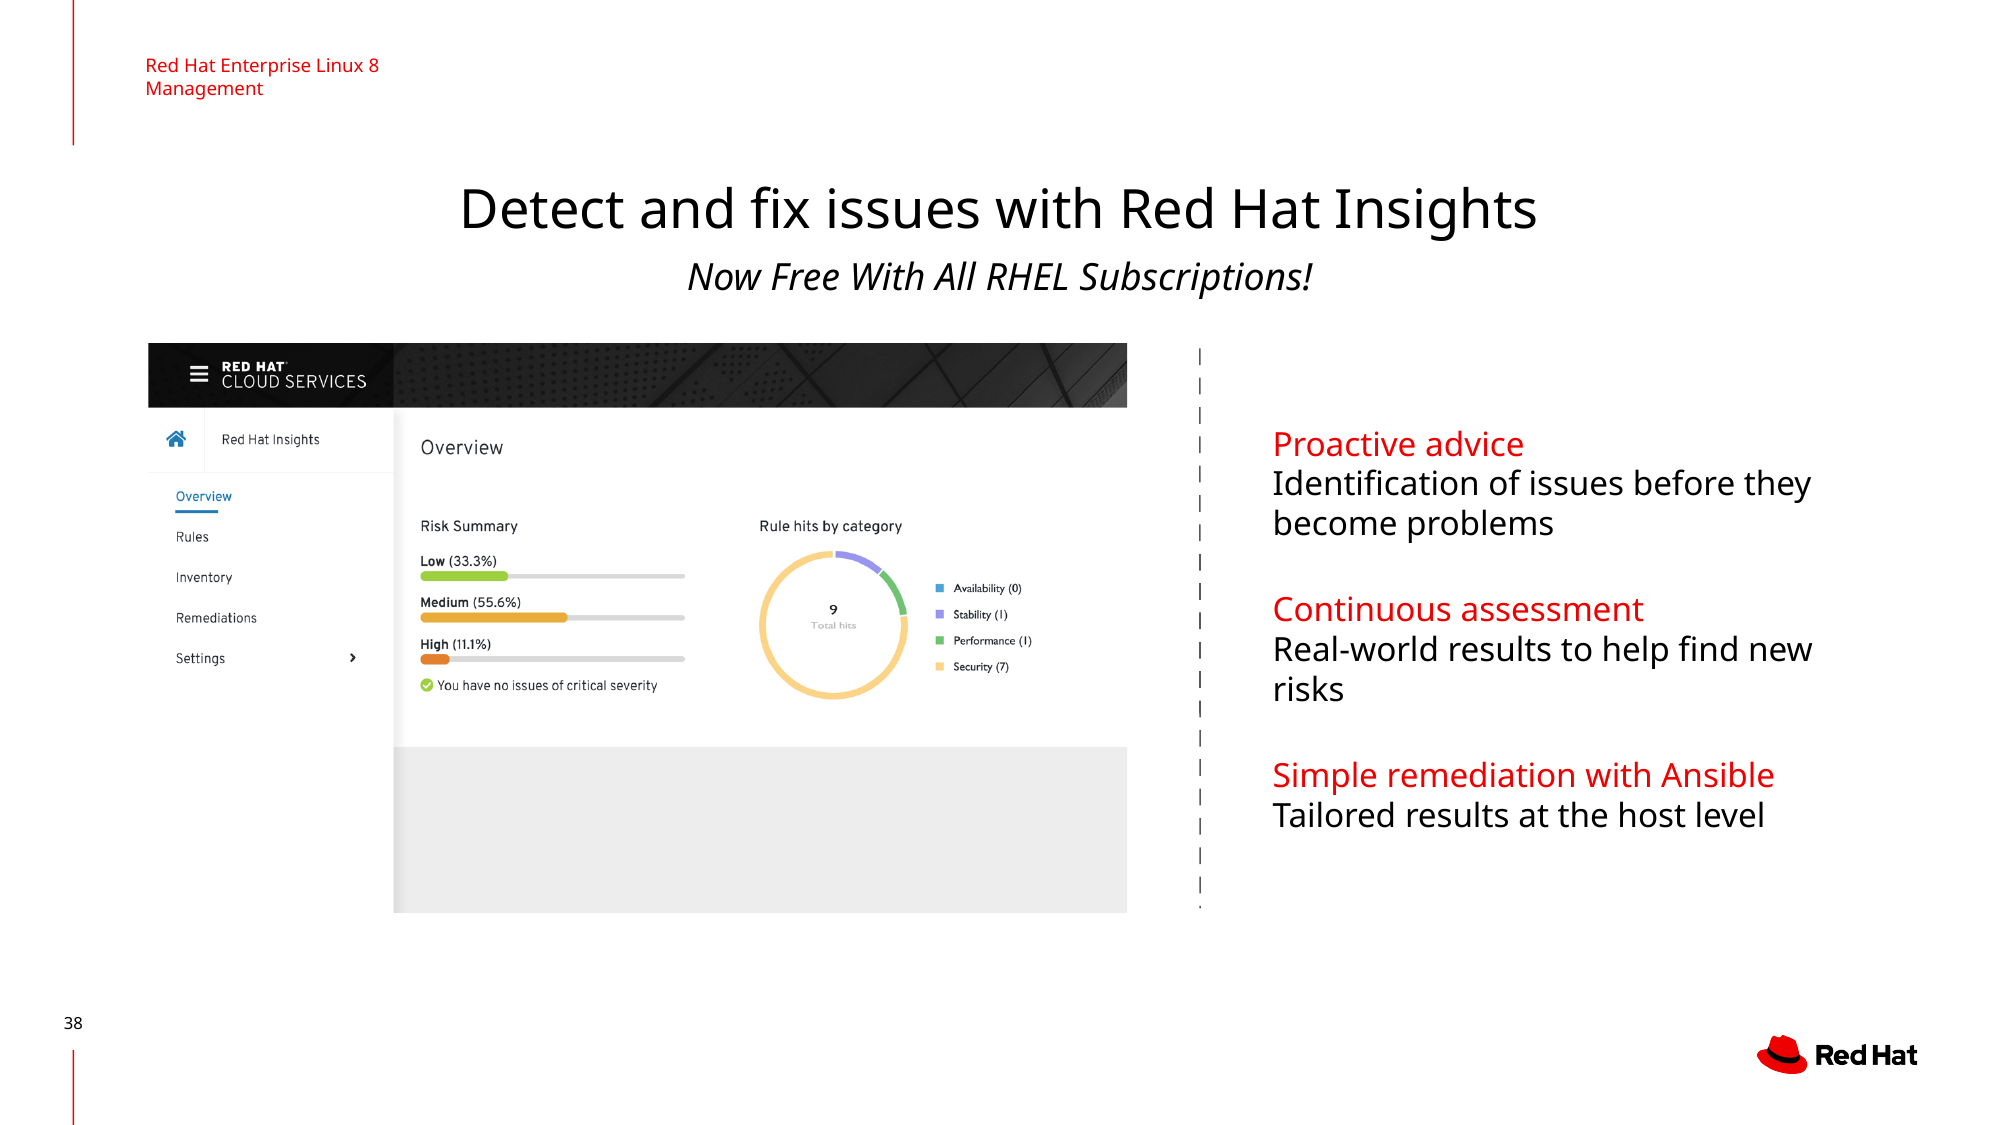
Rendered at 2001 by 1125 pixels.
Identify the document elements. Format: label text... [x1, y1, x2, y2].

text_box Proactive advice Identification of issues before they become problems Continuous assessment Real-world results to help find new risks Simple remediation with Ansible Tailored results at the host level [1272, 348, 1885, 909]
slide_number <number> [13, 1012, 134, 1036]
text_box Red Hat Enterprise Linux 8 Management [73, 9, 919, 144]
picture [1757, 1035, 1918, 1074]
picture [148, 343, 1128, 913]
title Detect and fix issues with Red Hat Insights Now Free With All RHEL Subscriptions! [287, 155, 1713, 314]
